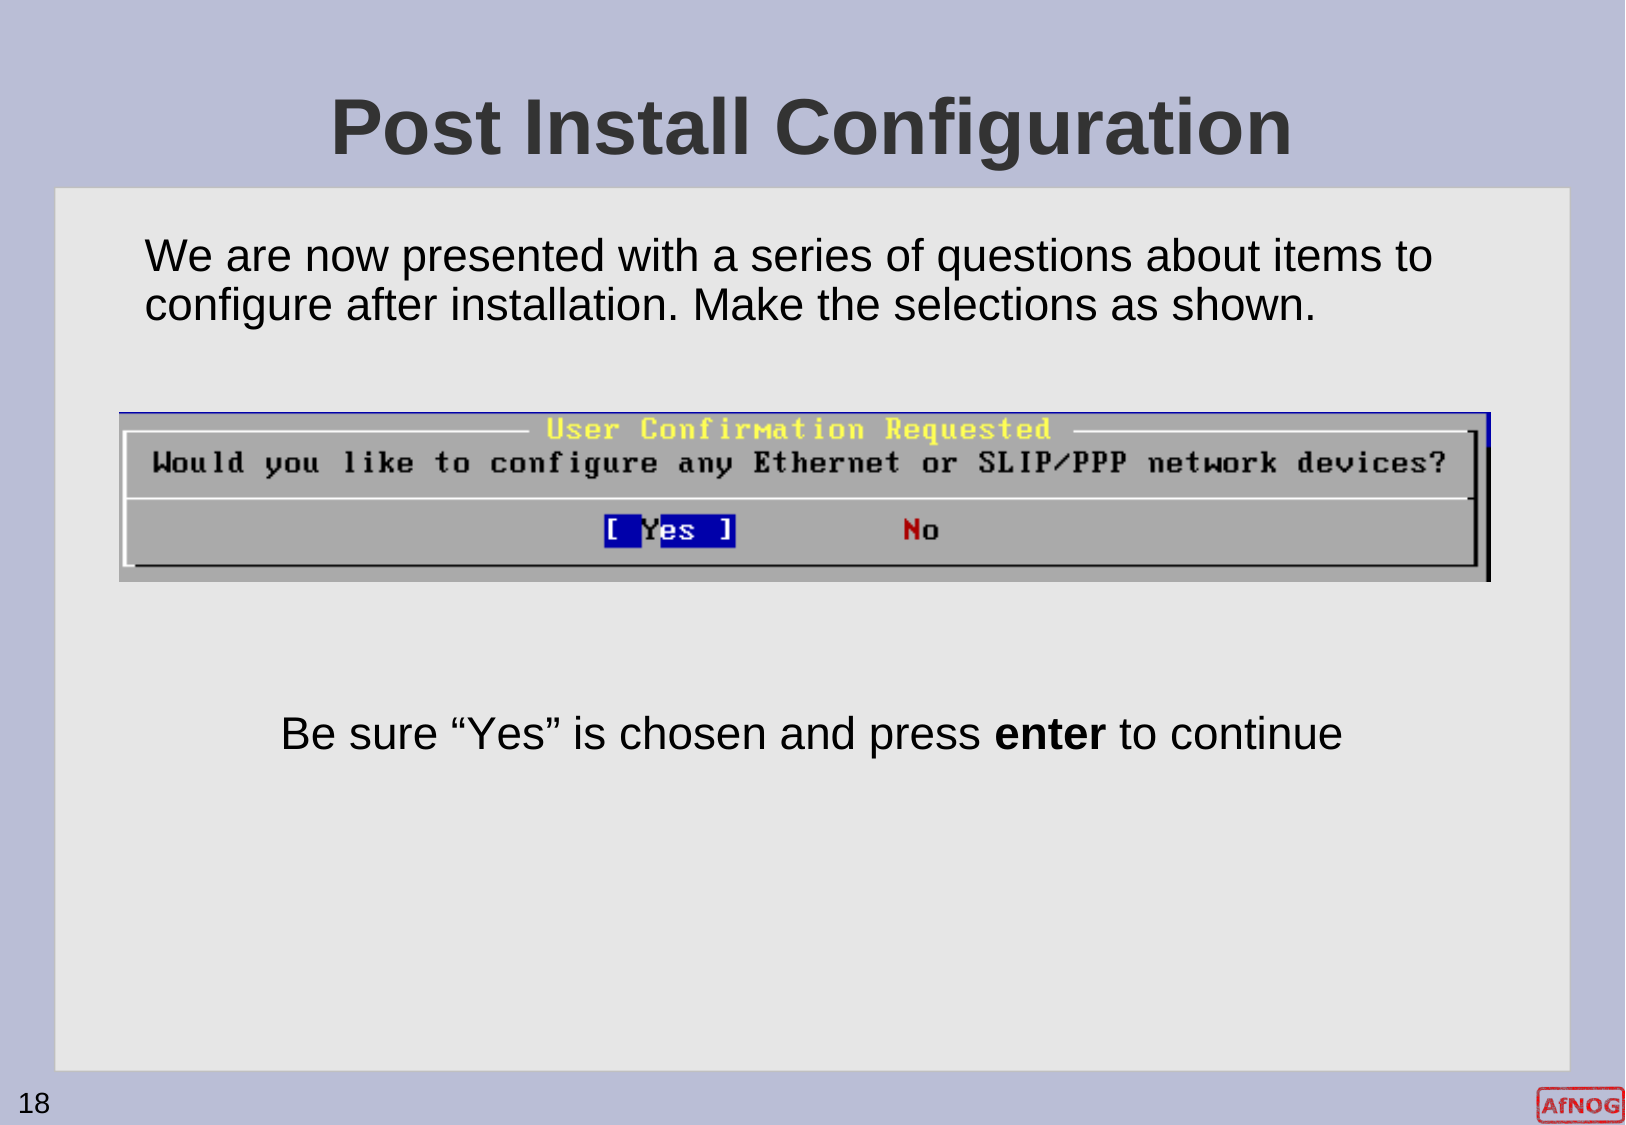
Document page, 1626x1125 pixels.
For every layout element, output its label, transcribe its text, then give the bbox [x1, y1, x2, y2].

text_box We are now presented with a series of questions about items to configure after installation. Make the selections as shown. [129, 224, 1489, 340]
picture [1535, 1085, 1626, 1125]
text_box Be sure “Yes” is chosen and press enter to continue [88, 702, 1536, 804]
picture [119, 412, 1491, 582]
title Post Install Configuration [54, 44, 1571, 215]
